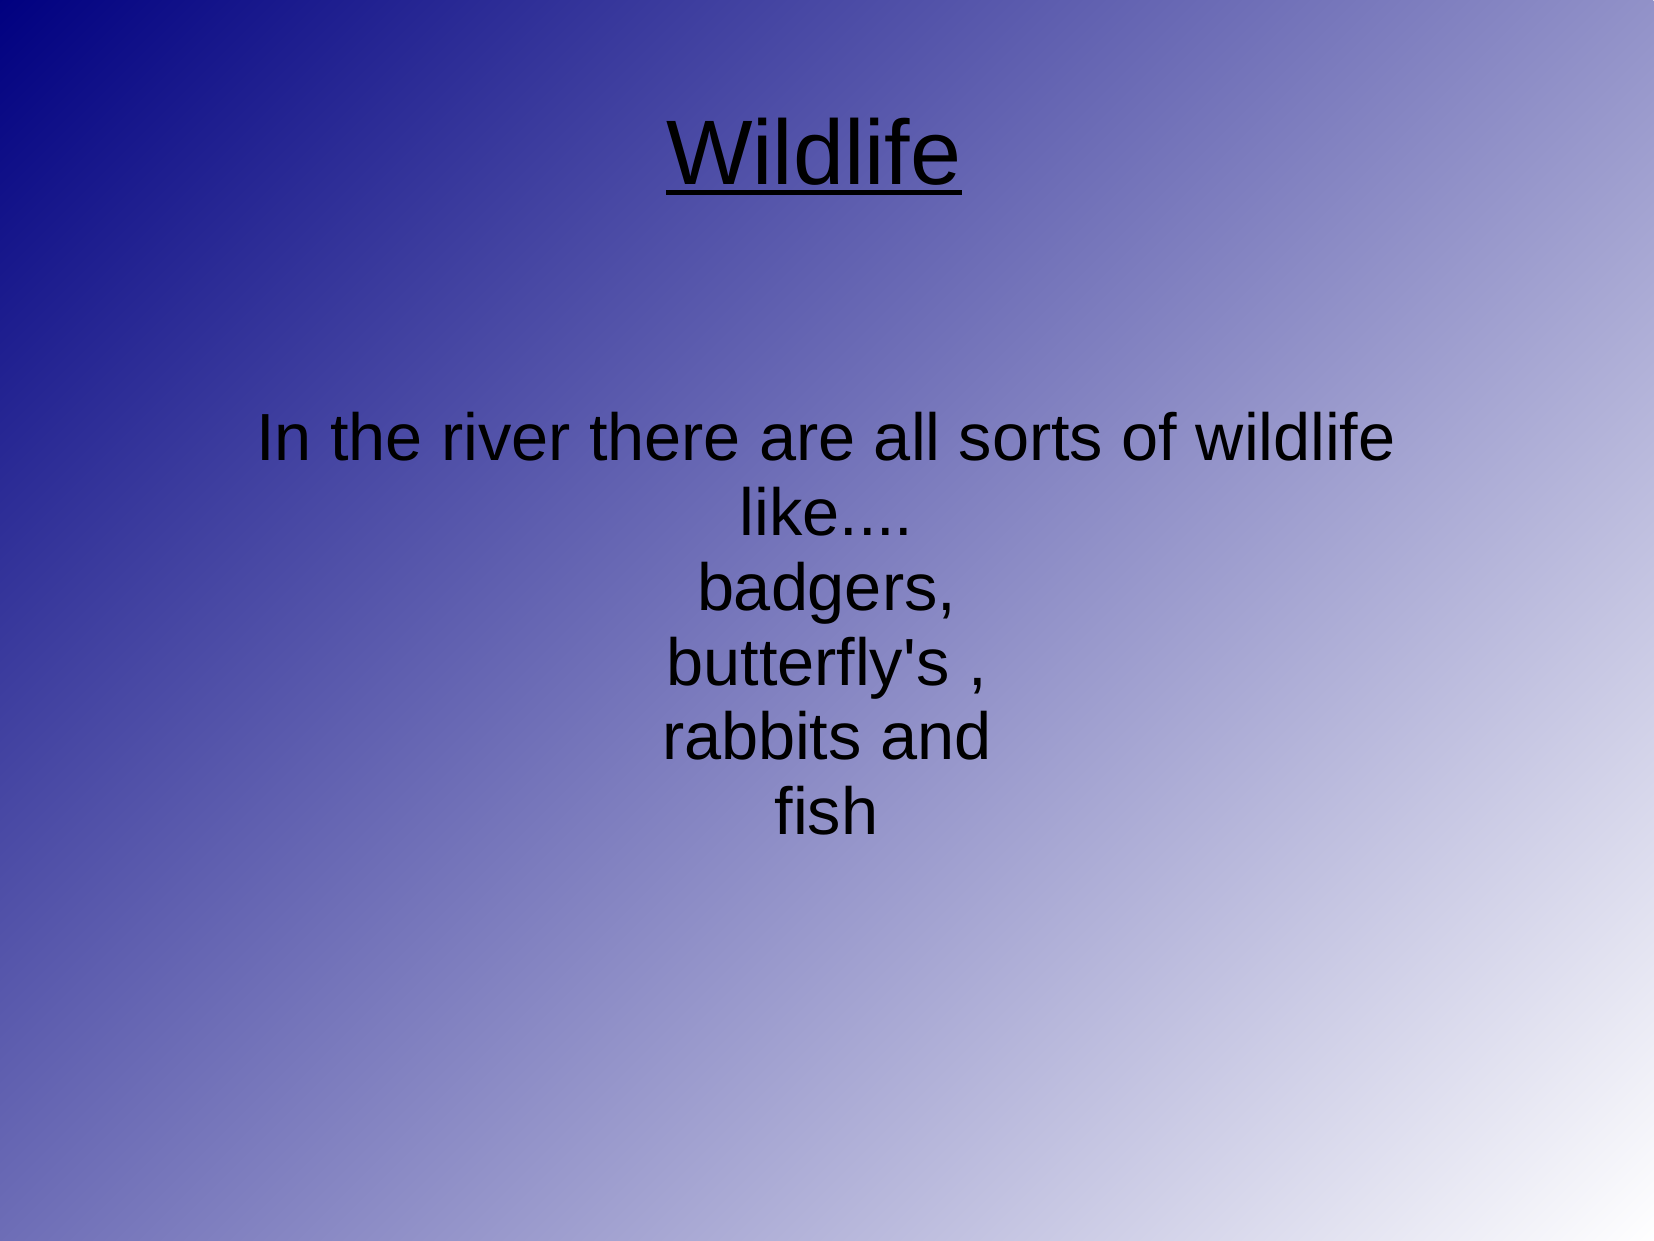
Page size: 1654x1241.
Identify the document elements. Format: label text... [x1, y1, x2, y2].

subtitle In the river there are all sorts of wildlife like.... badgers, butterfly's , rabbits and fish [82, 290, 1571, 1109]
title Wildlife [82, 49, 1571, 257]
